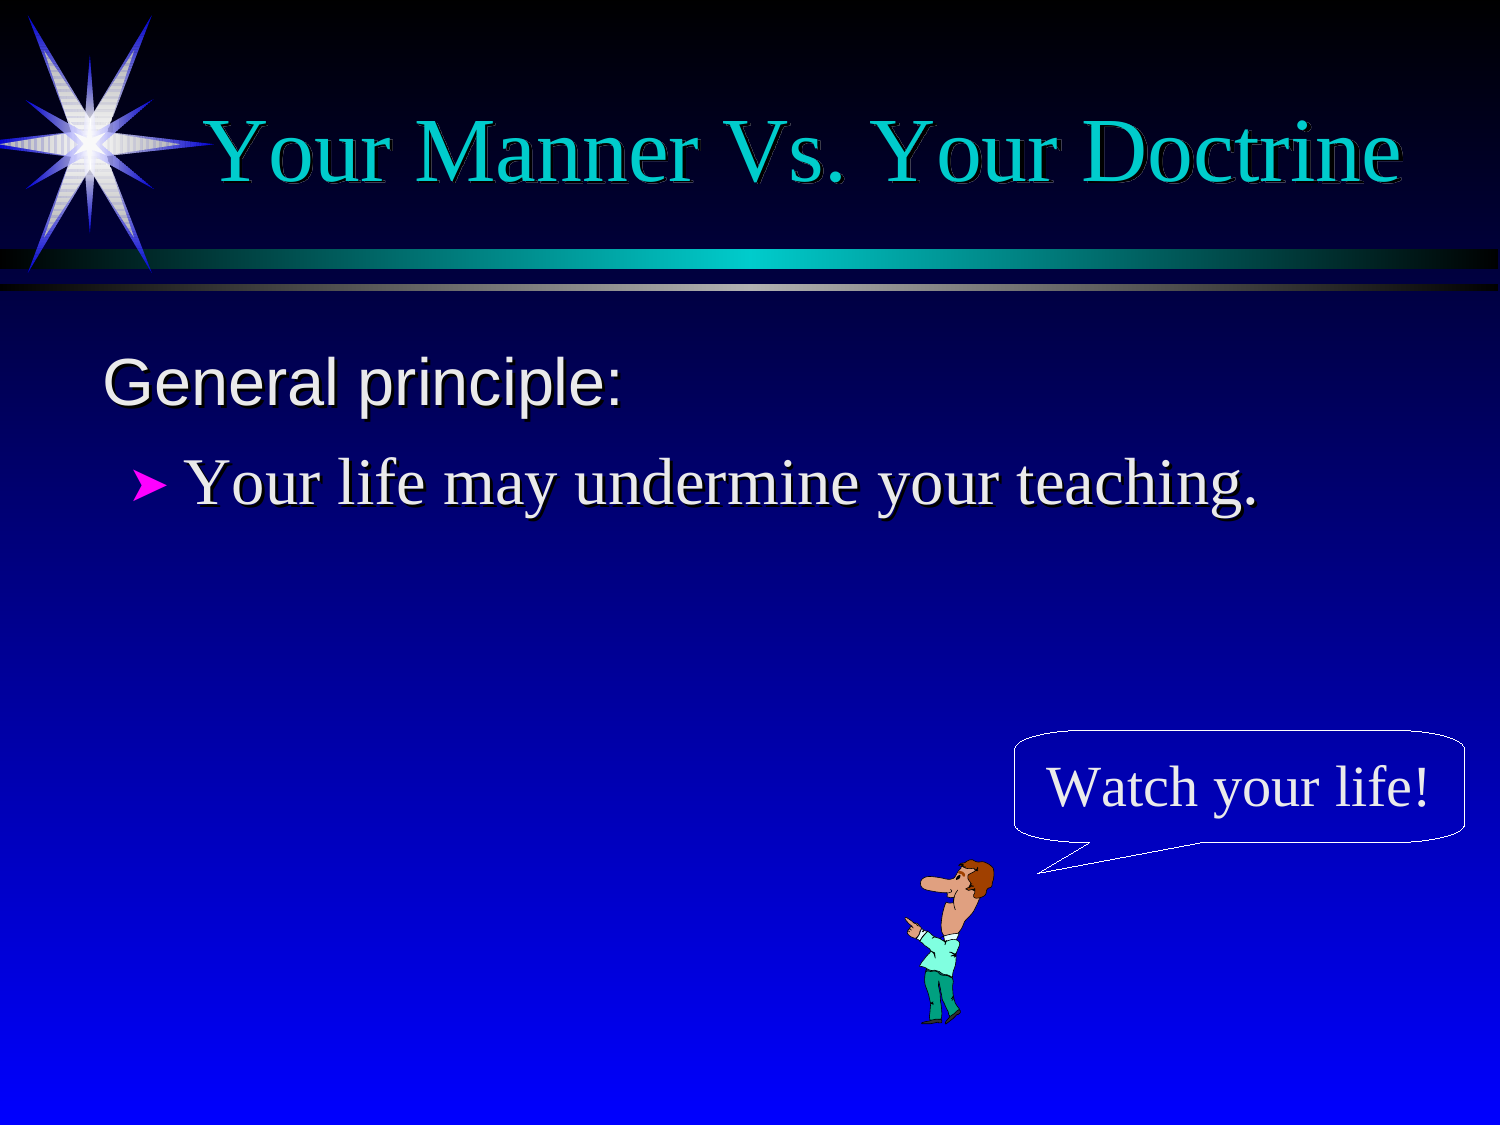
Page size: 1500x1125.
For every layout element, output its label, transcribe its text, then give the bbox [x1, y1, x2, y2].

text_box you [40, 233, 52, 239]
list Your life may undermine your teaching. [112, 437, 1388, 1000]
text_box you [127, 233, 139, 239]
text_box General principle: [87, 337, 976, 428]
chart [904, 859, 995, 1025]
title Your Manner Vs. Your Doctrine [187, 56, 1463, 244]
text_box Watch your life! [1014, 730, 1465, 874]
